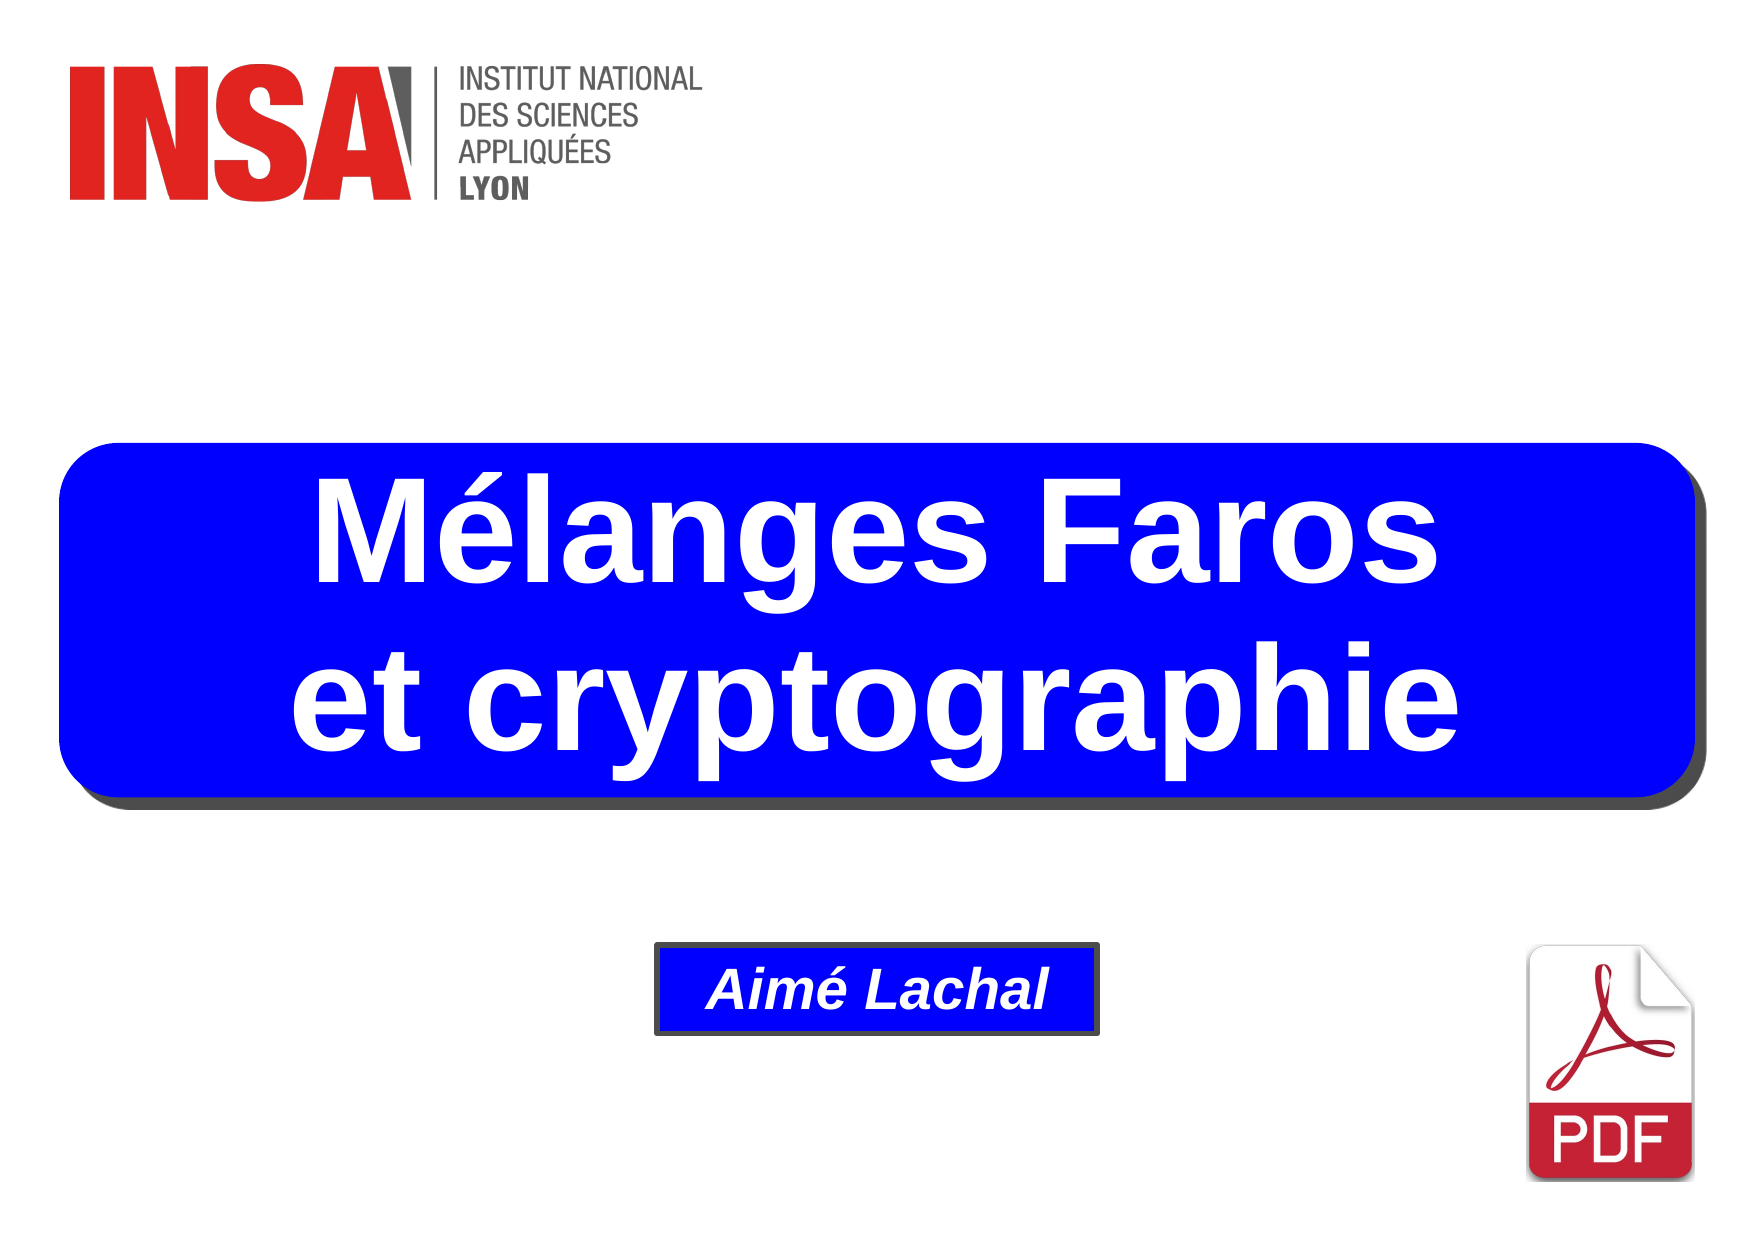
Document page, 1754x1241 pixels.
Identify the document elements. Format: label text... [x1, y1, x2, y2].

title Aimé Lachal [657, 944, 1098, 1034]
picture [59, 58, 713, 207]
text_box Mélanges Faros et cryptographie [59, 442, 1695, 798]
picture [1526, 944, 1695, 1182]
